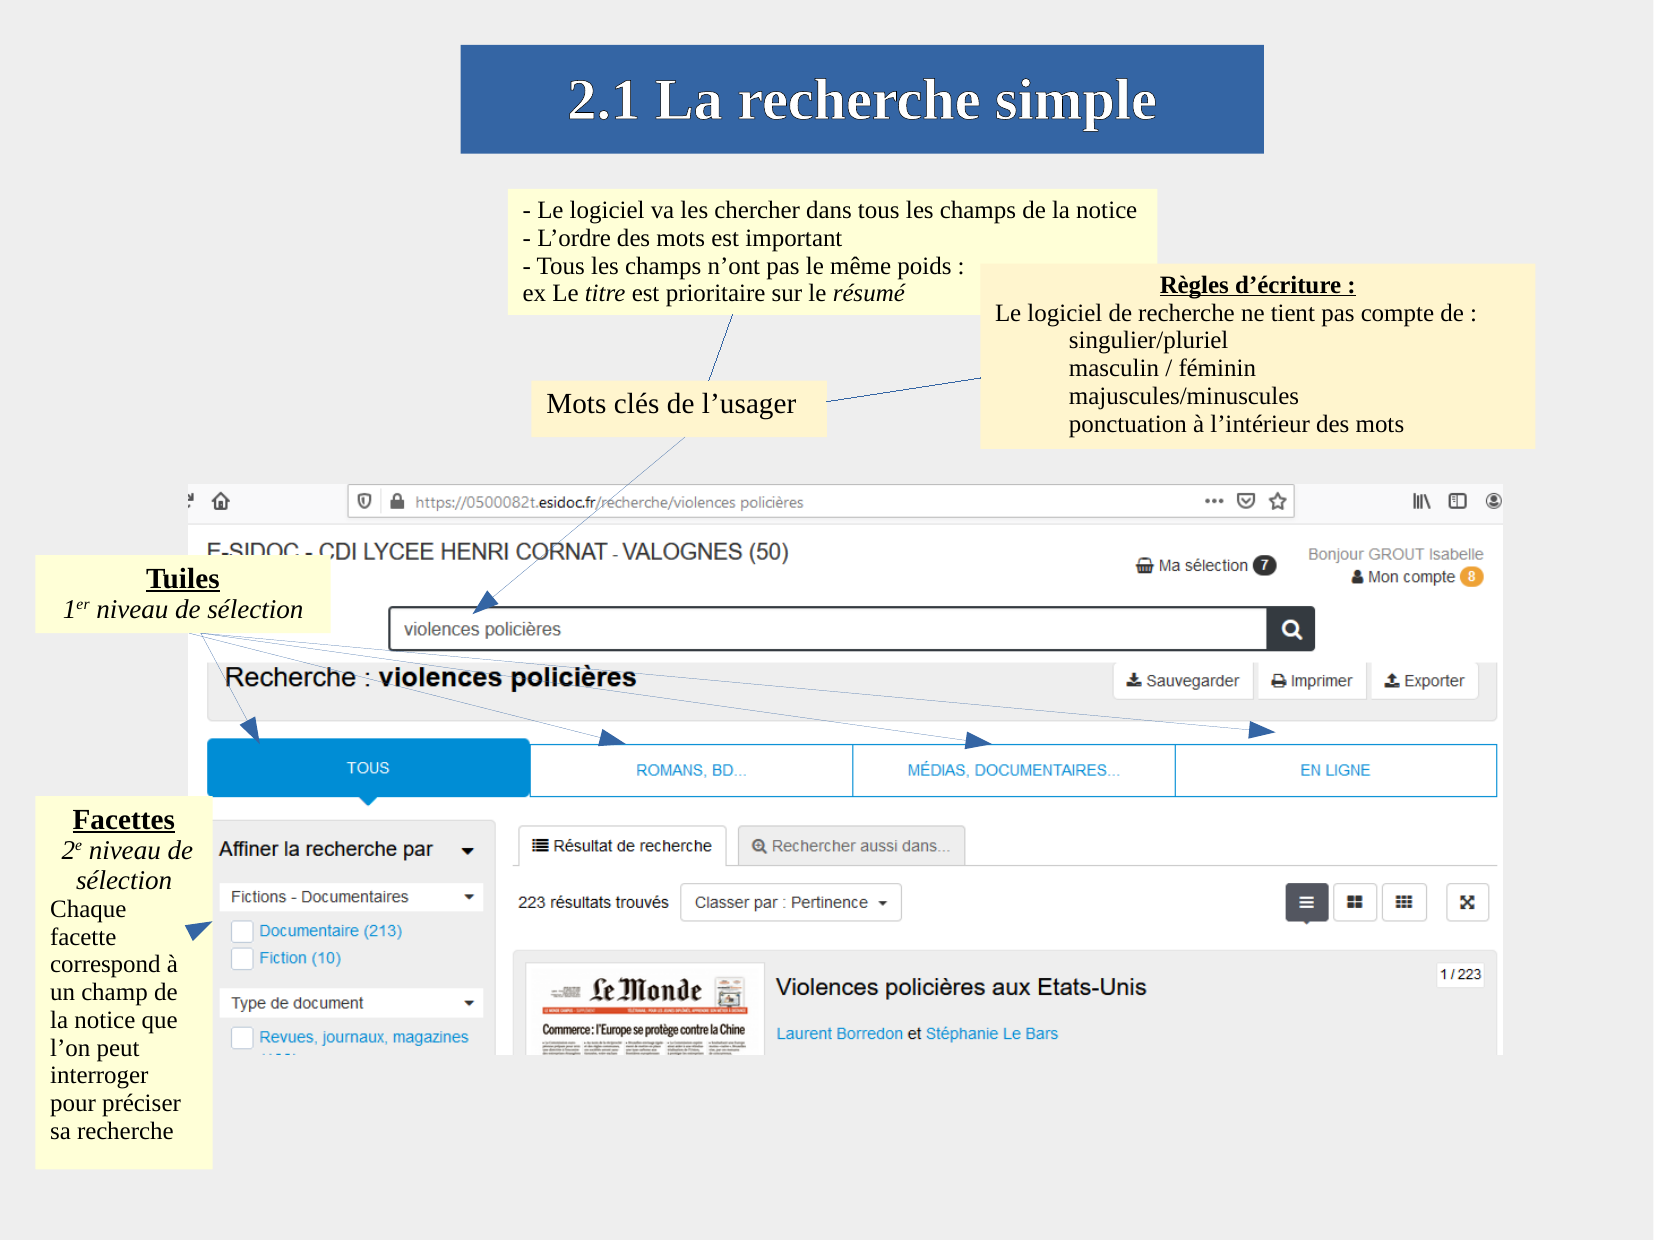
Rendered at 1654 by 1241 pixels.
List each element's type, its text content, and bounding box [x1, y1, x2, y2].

text_box Règles d’écriture : Le logiciel de recherche ne tient pas compte de : singulier/pluriel masculin / féminin majuscules/minuscules ponctuation à l’intérieur des mots [980, 263, 1536, 449]
text_box Tuiles 1er niveau de sélection [35, 555, 331, 634]
picture [202, 634, 965, 743]
picture [365, 763, 372, 773]
text_box Facettes 2e niveau de sélection Chaque facette correspond à un champ de la notice que l’on peut interroger pour préciser sa recherche [35, 796, 213, 1170]
picture [205, 638, 599, 743]
picture [188, 634, 252, 796]
text_box Mots clés de l’usager [531, 380, 827, 438]
text_box - Le logiciel va les chercher dans tous les champs de la notice - L’ordre des mots est important - Tous les champs n’ont pas le même poids : ex Le titre est prioritaire sur le résumé [507, 188, 1158, 315]
picture [188, 484, 1503, 1055]
picture [377, 763, 382, 771]
title 2.1 La recherche simple [460, 44, 1264, 154]
